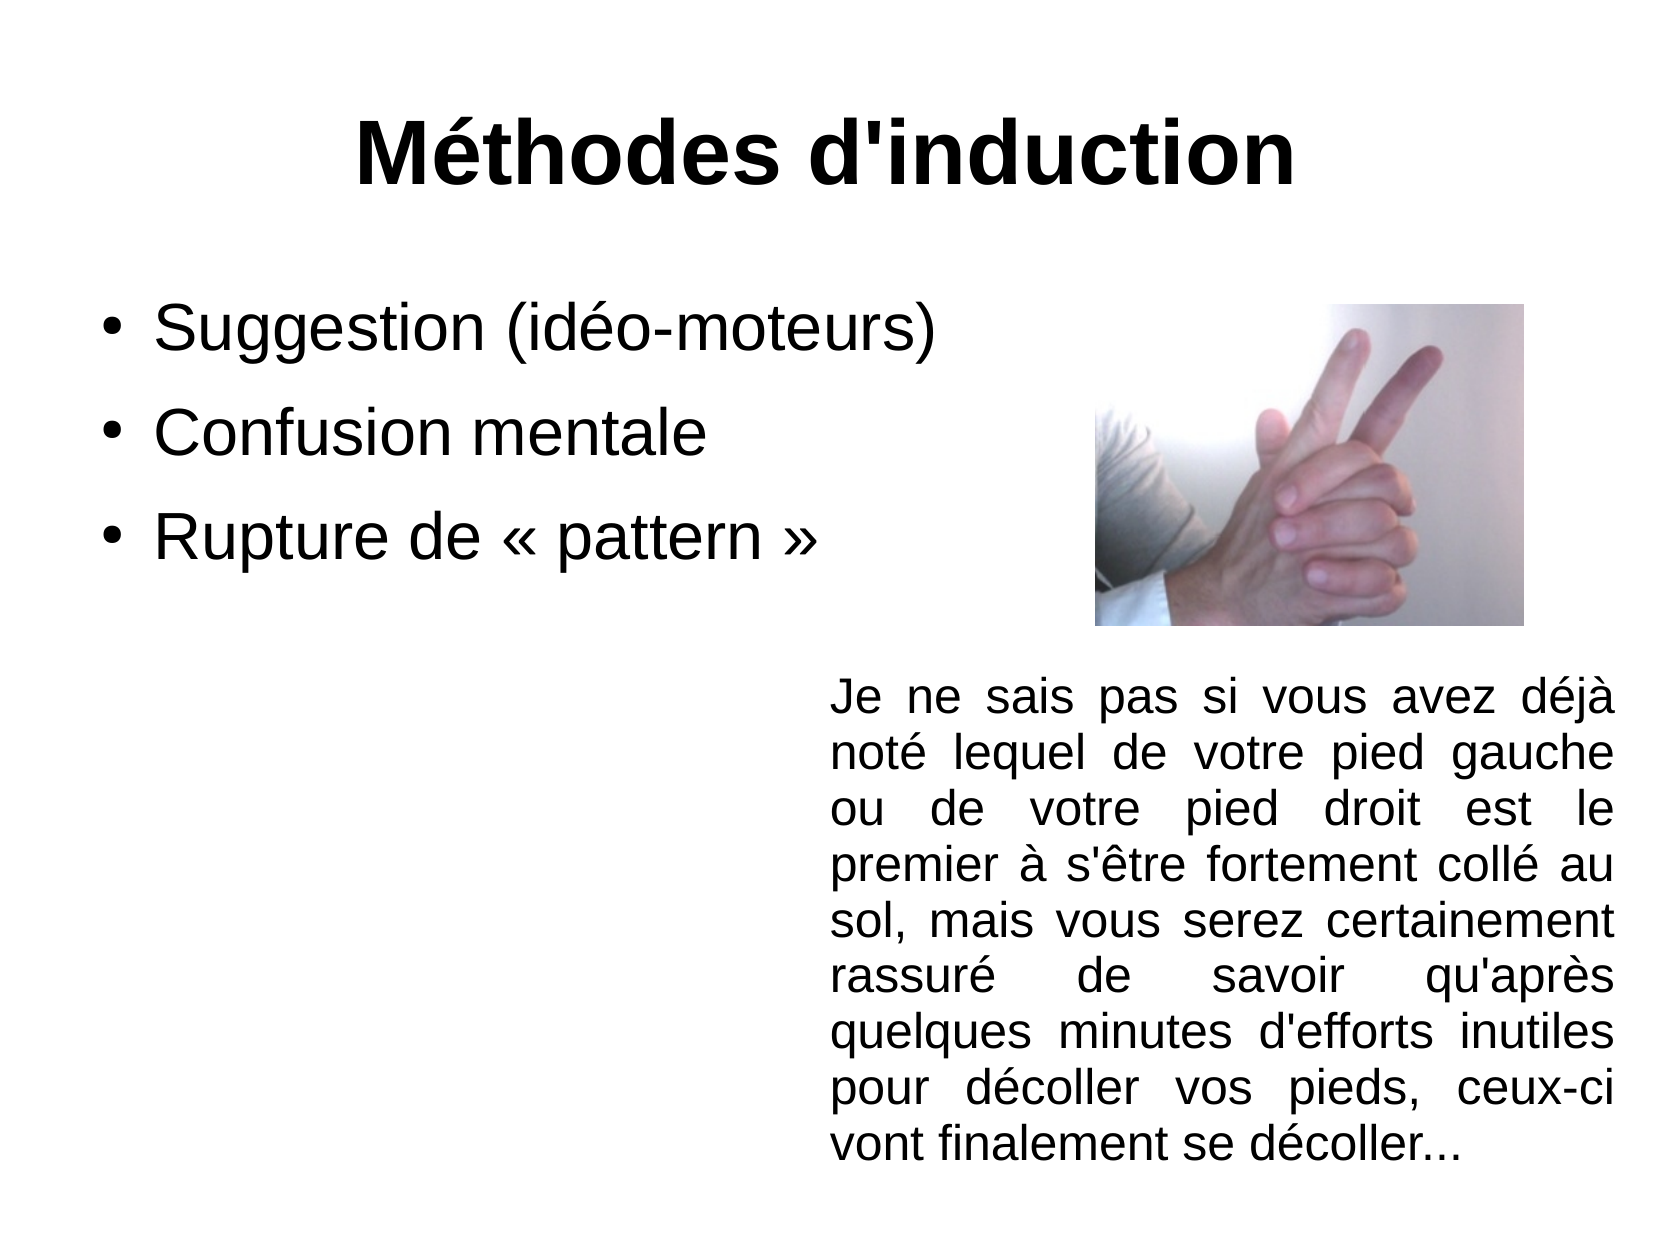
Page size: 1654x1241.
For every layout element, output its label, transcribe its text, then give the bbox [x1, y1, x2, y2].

picture [1095, 304, 1524, 626]
title Méthodes d'induction [82, 49, 1571, 257]
list Suggestion (idéo-moteurs) Confusion mentale Rupture de « pattern » [82, 290, 1040, 626]
text_box Je ne sais pas si vous avez déjà noté lequel de votre pied gauche ou de votre pied droit est le premier à s'être fortement collé au sol, mais vous serez certainement rassuré de savoir qu'après quelques minutes d'efforts inutiles pour décoller vos pieds, ceux-ci vont finalement se décoller... [814, 661, 1630, 1229]
